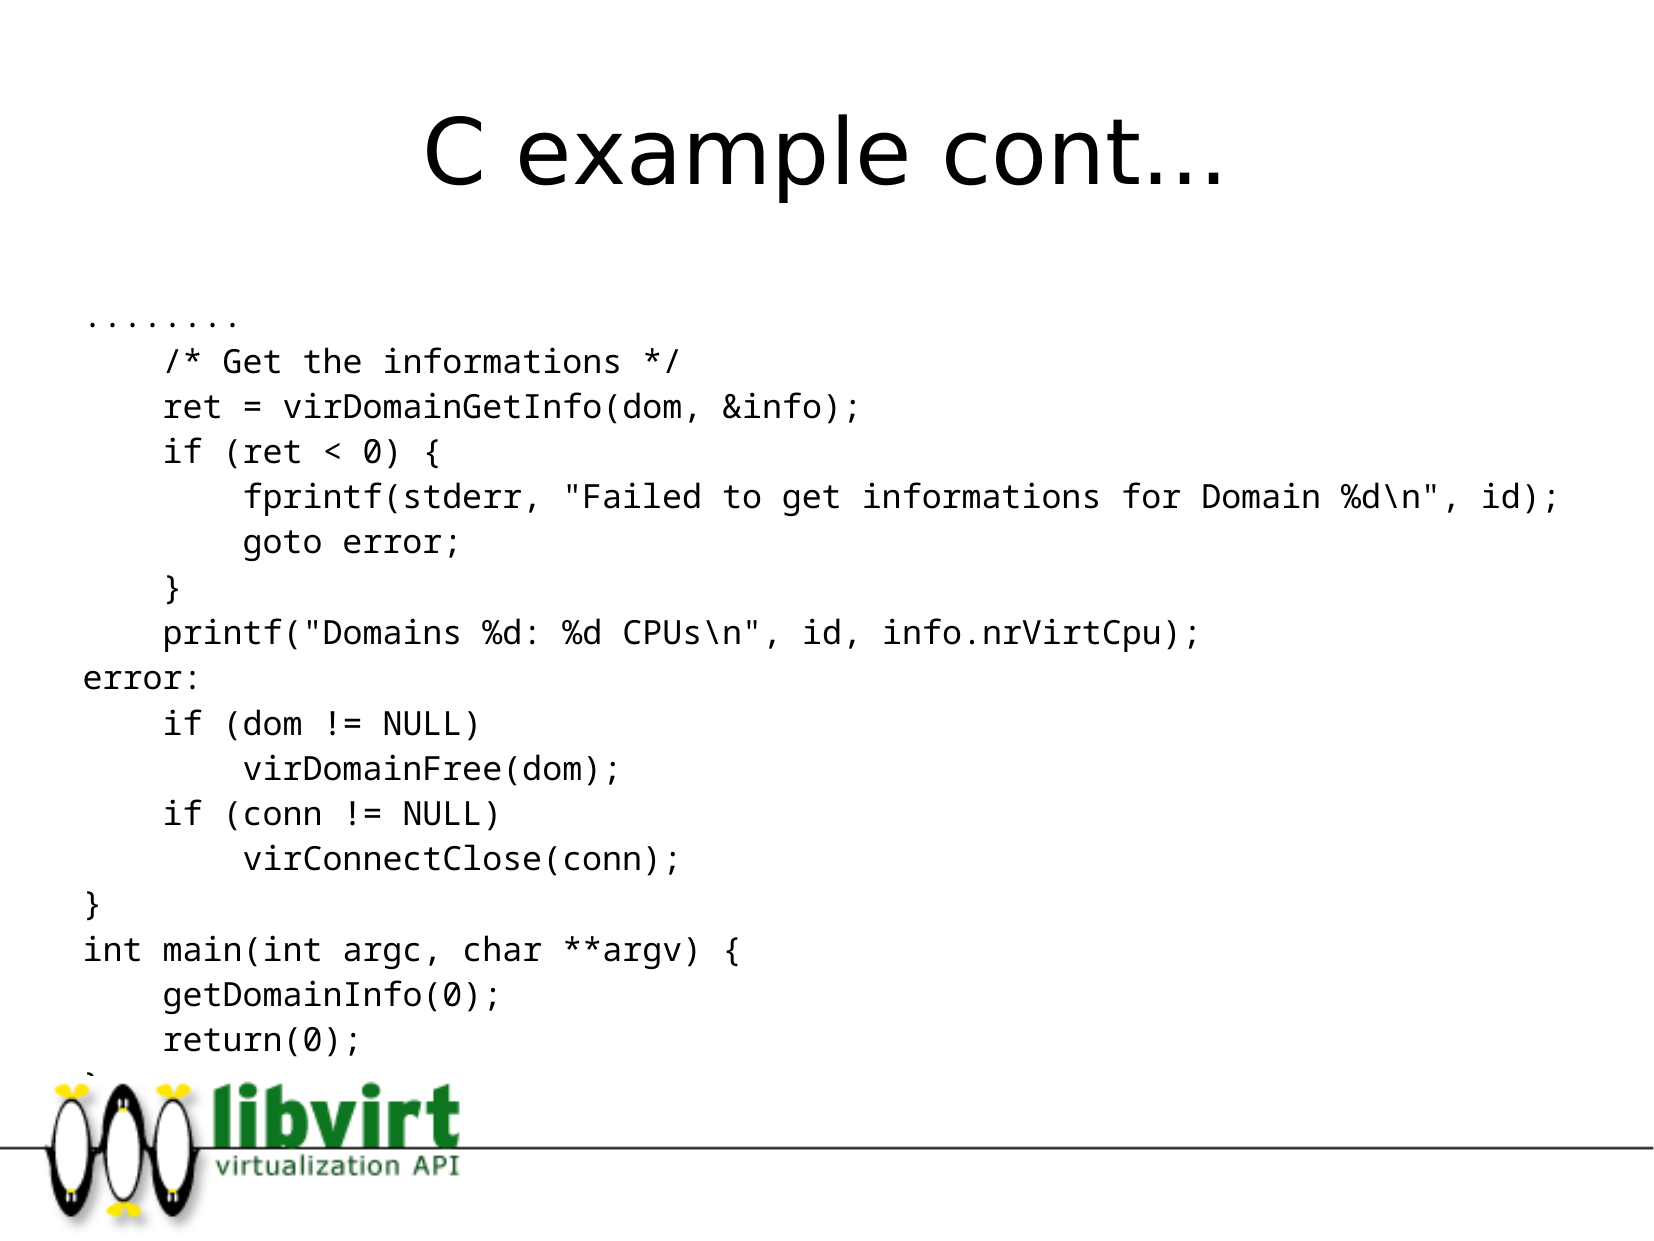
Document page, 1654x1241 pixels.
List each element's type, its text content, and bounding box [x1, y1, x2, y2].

subtitle ........ /* Get the informations */ ret = virDomainGetInfo(dom, &info); if (ret < 0) { fprintf(stderr, "Failed to get informations for Domain %d\n", id); goto error; } printf("Domains %d: %d CPUs\n", id, info.nrVirtCpu); error: if (dom != NULL) virDomainFree(dom); if (conn != NULL) virConnectClose(conn); } int main(int argc, char **argv) { getDomainInfo(0); return(0); } [82, 290, 1571, 1076]
title C example cont... [82, 49, 1571, 257]
picture [0, 1076, 1654, 1241]
